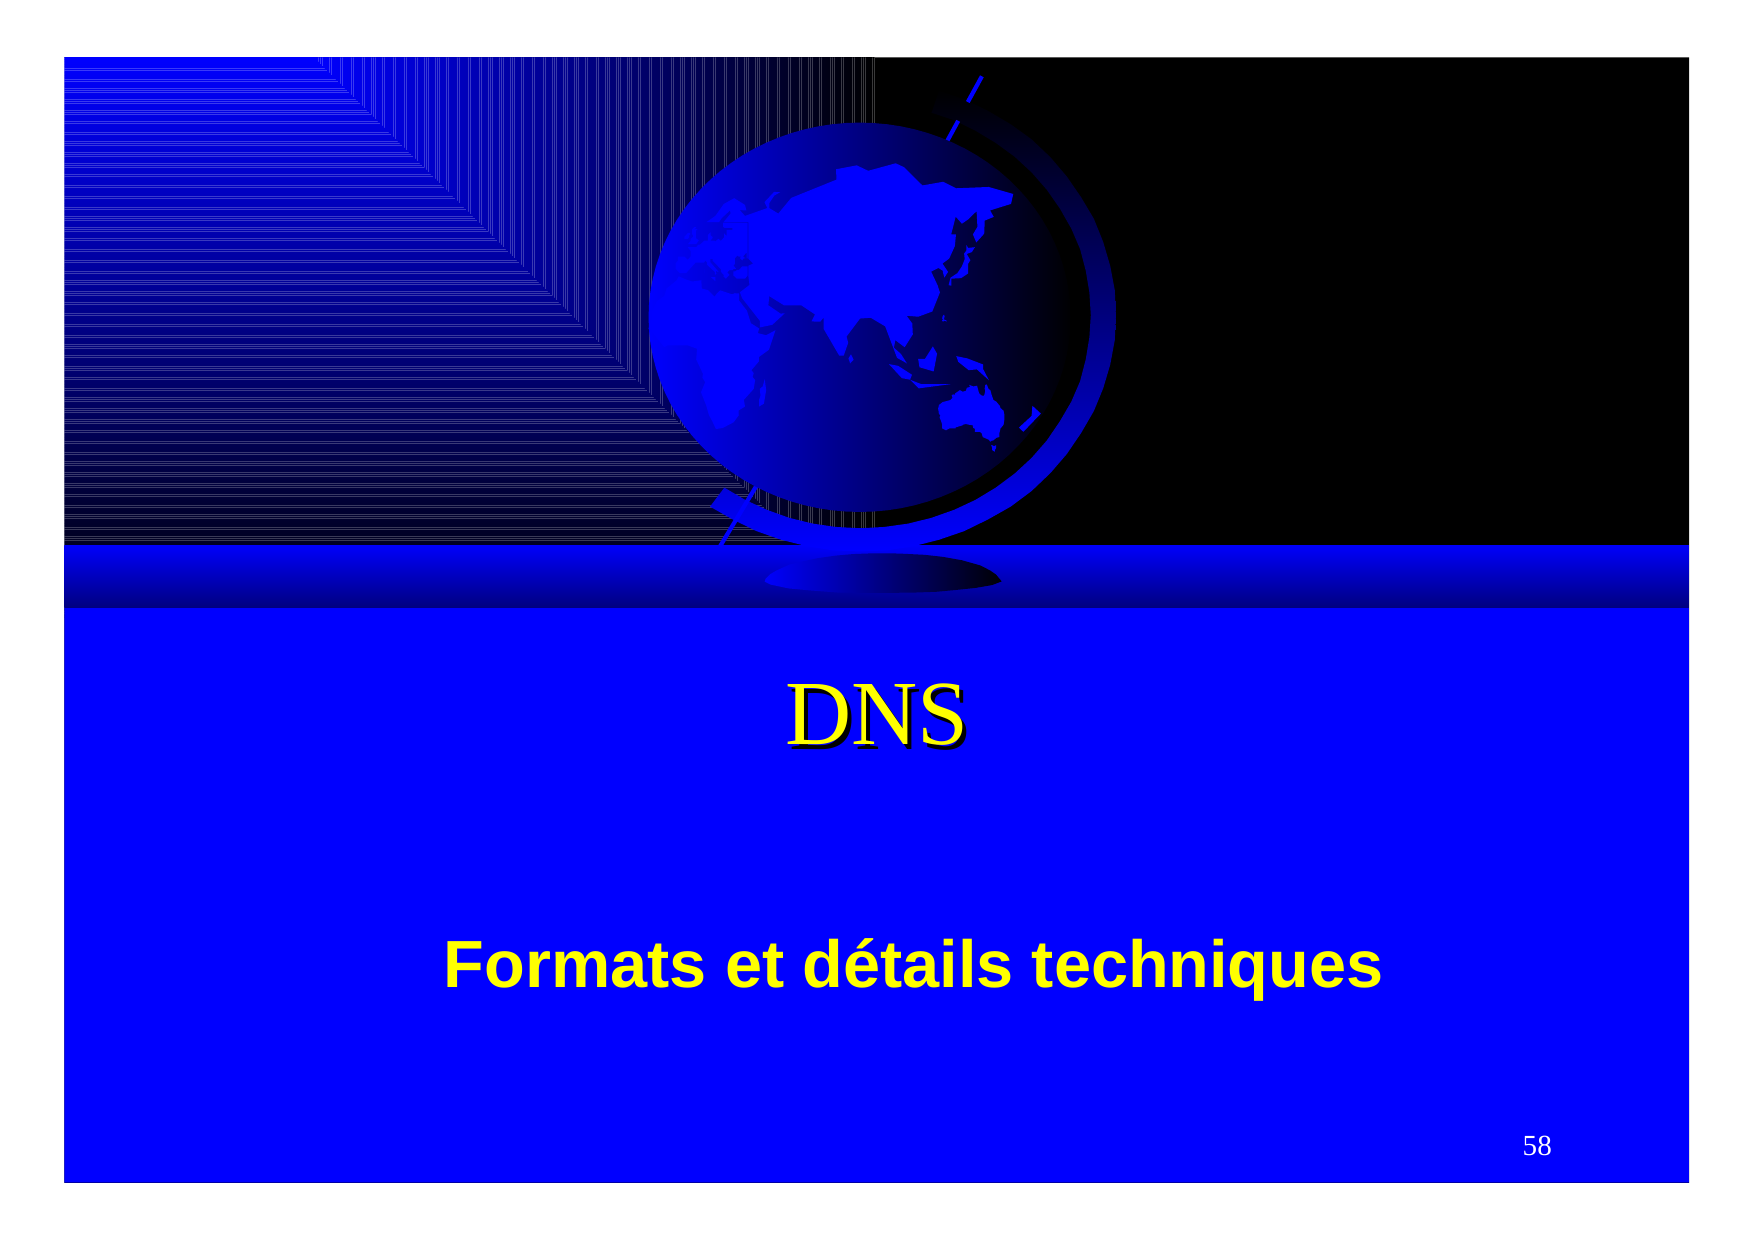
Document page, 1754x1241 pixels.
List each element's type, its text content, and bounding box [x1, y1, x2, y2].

title DNS [186, 620, 1568, 808]
subtitle Formats et détails techniques [308, 820, 1446, 1108]
